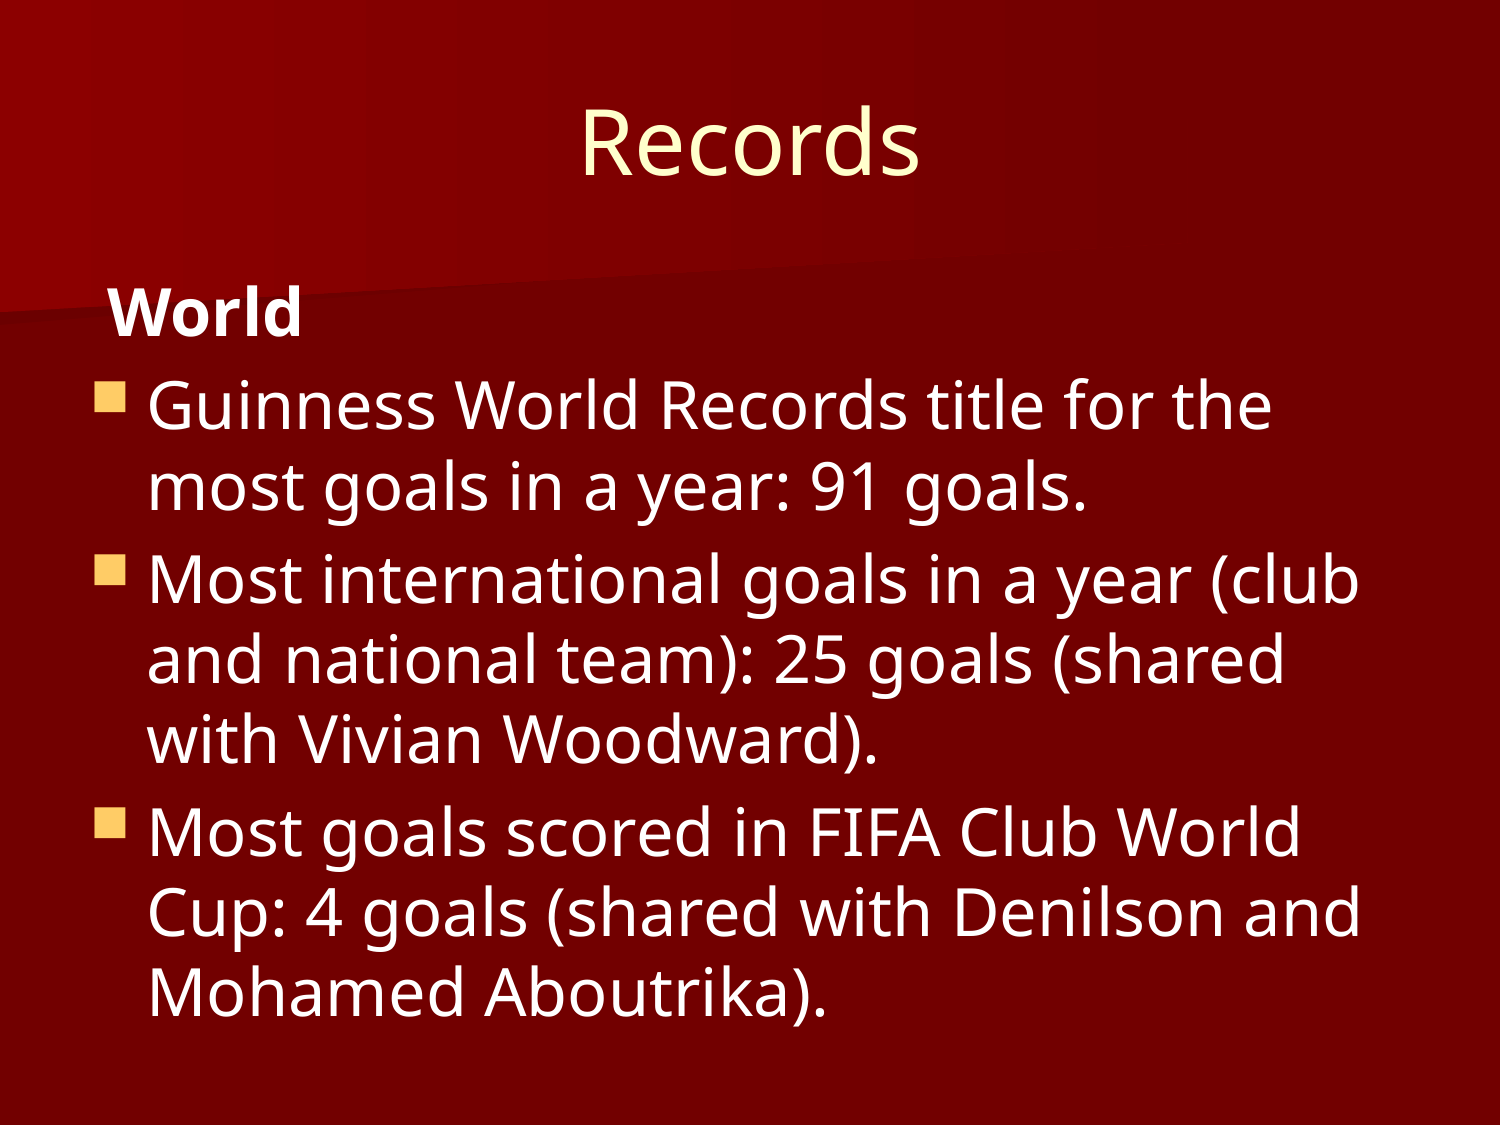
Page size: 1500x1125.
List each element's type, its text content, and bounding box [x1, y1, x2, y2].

list World Guinness World Records title for the most goals in a year: 91 goals. Most international goals in a year (club and national team): 25 goals (shared with Vivian Woodward). Most goals scored in FIFA Club World Cup: 4 goals (shared with Denilson and Mohamed Aboutrika). [75, 262, 1425, 1000]
title Records [75, 45, 1425, 233]
